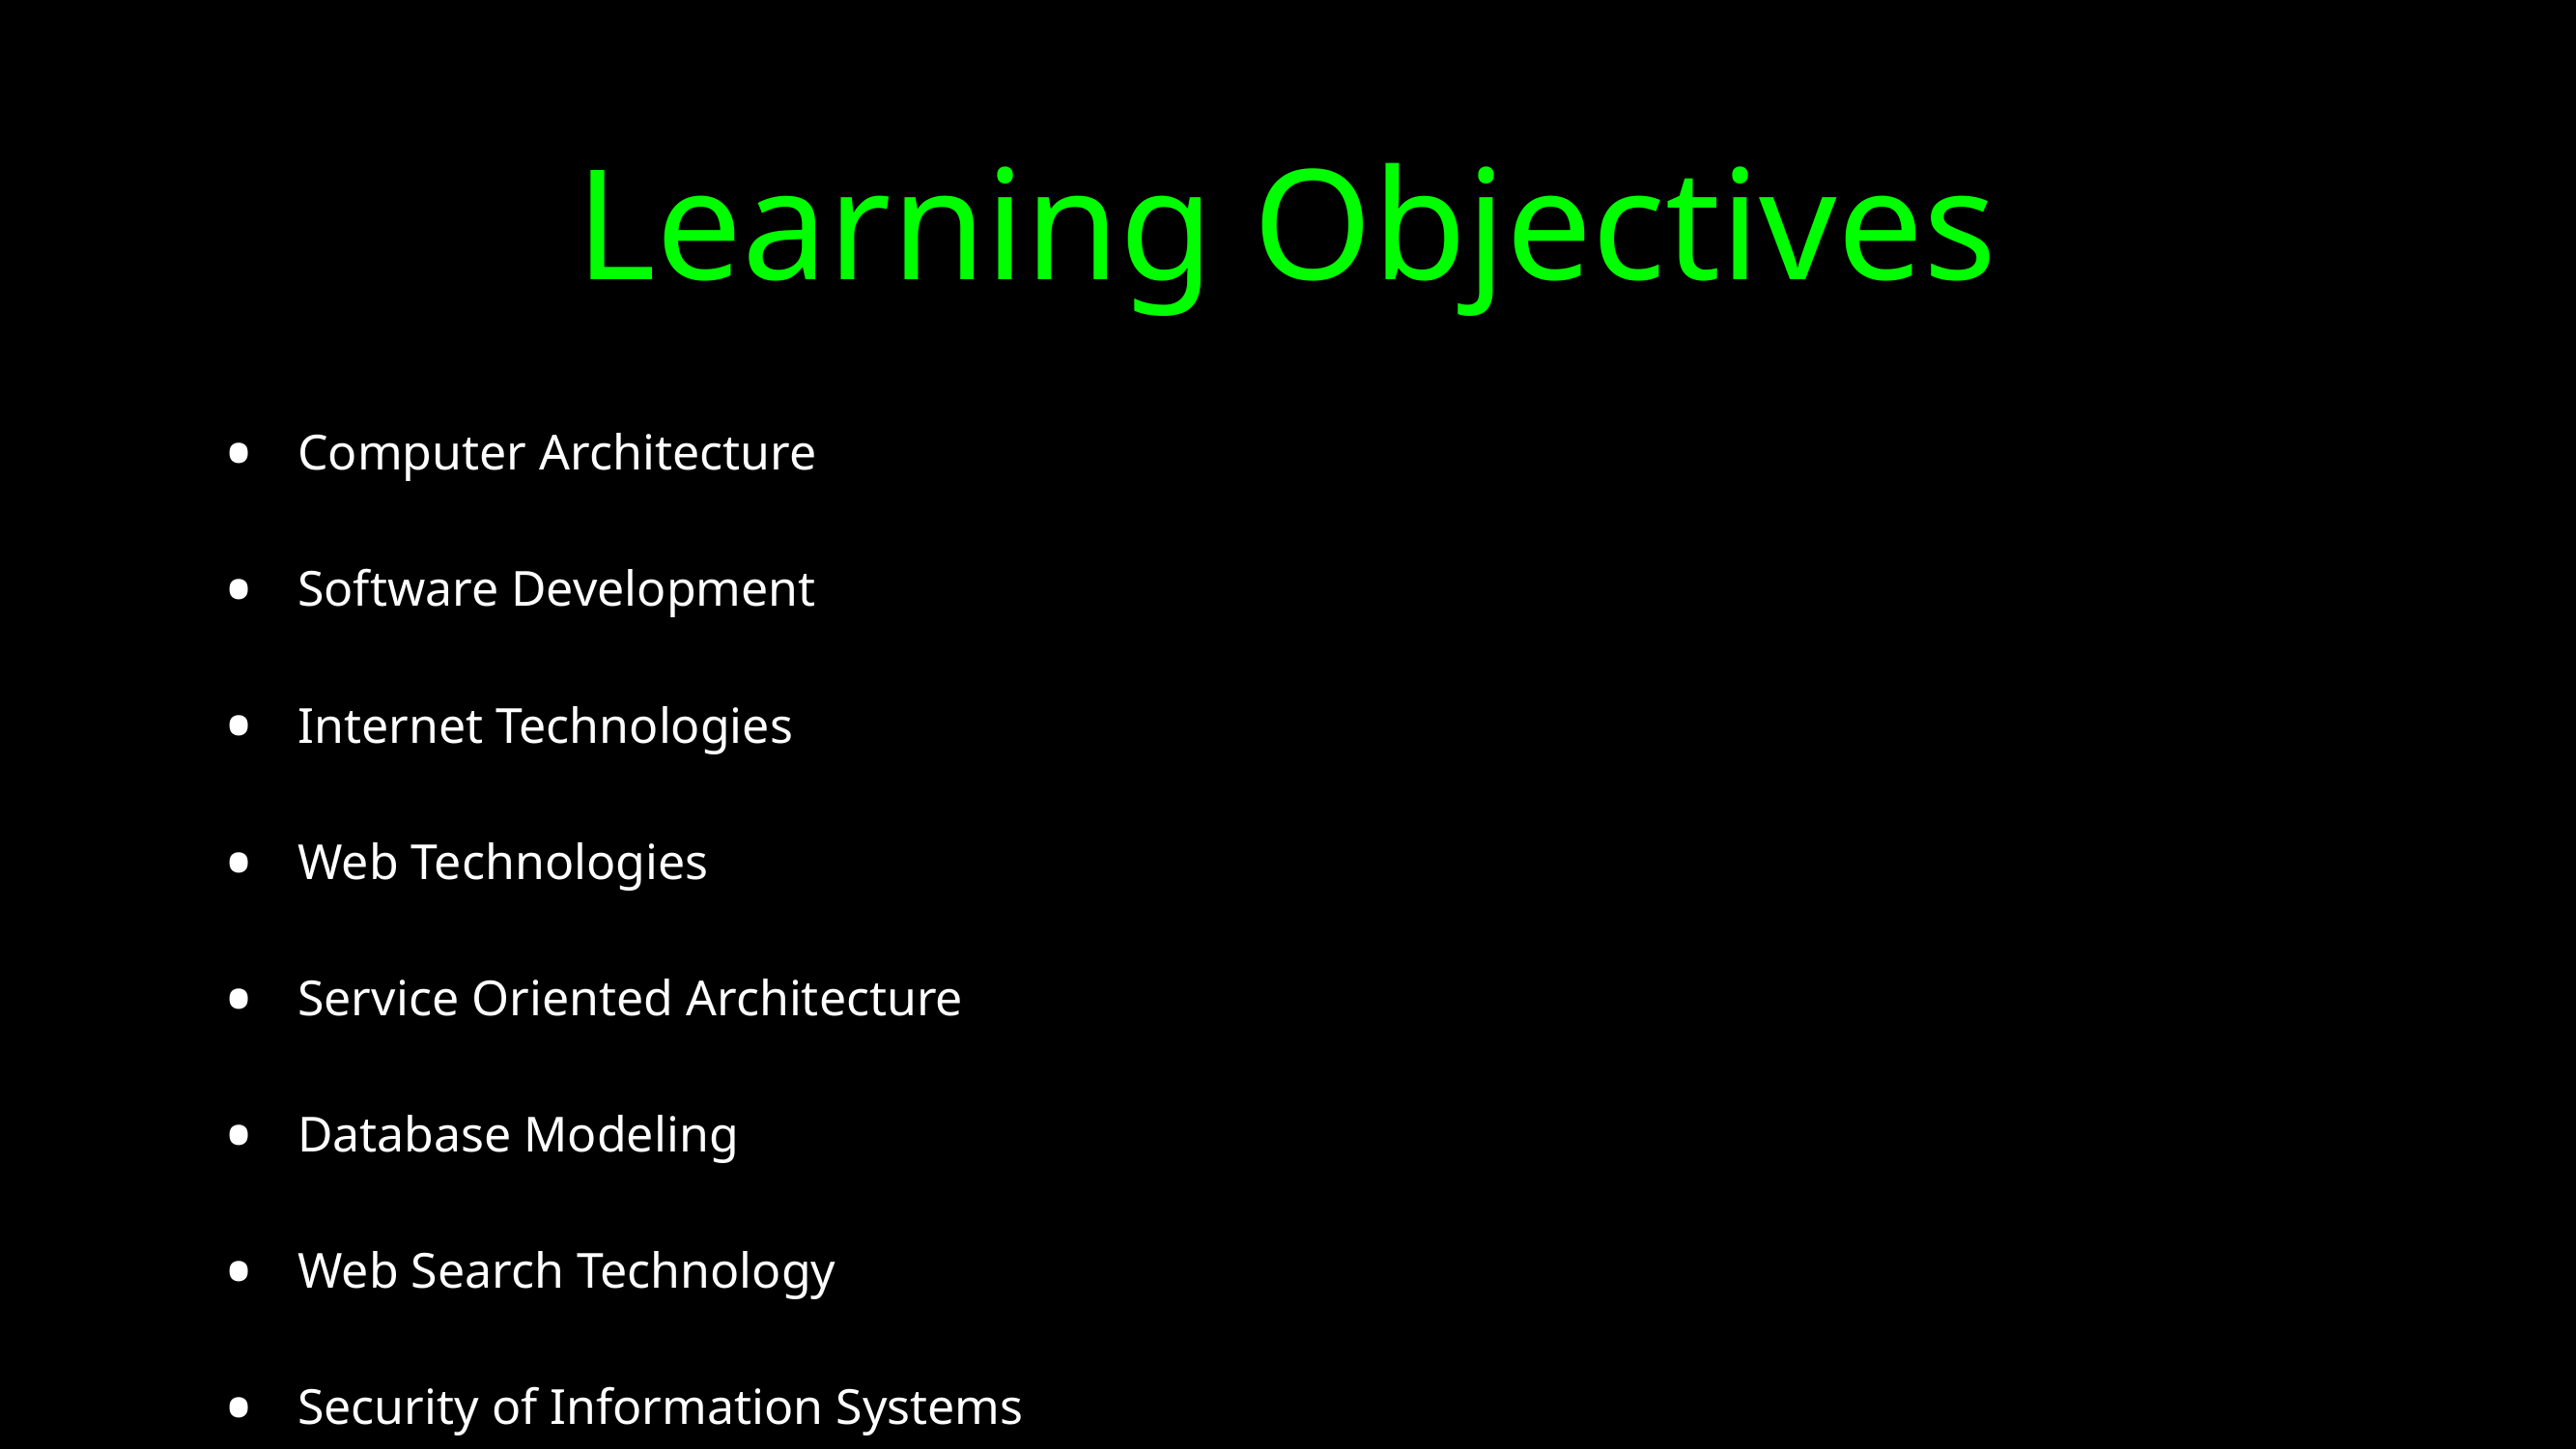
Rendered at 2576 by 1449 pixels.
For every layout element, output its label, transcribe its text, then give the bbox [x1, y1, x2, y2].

title Learning Objectives [183, 38, 2392, 403]
list Computer Architecture Software Development Internet Technologies Web Technologies Service Oriented Architecture Database Modeling Web Search Technology Security of Information Systems [183, 412, 2392, 1381]
